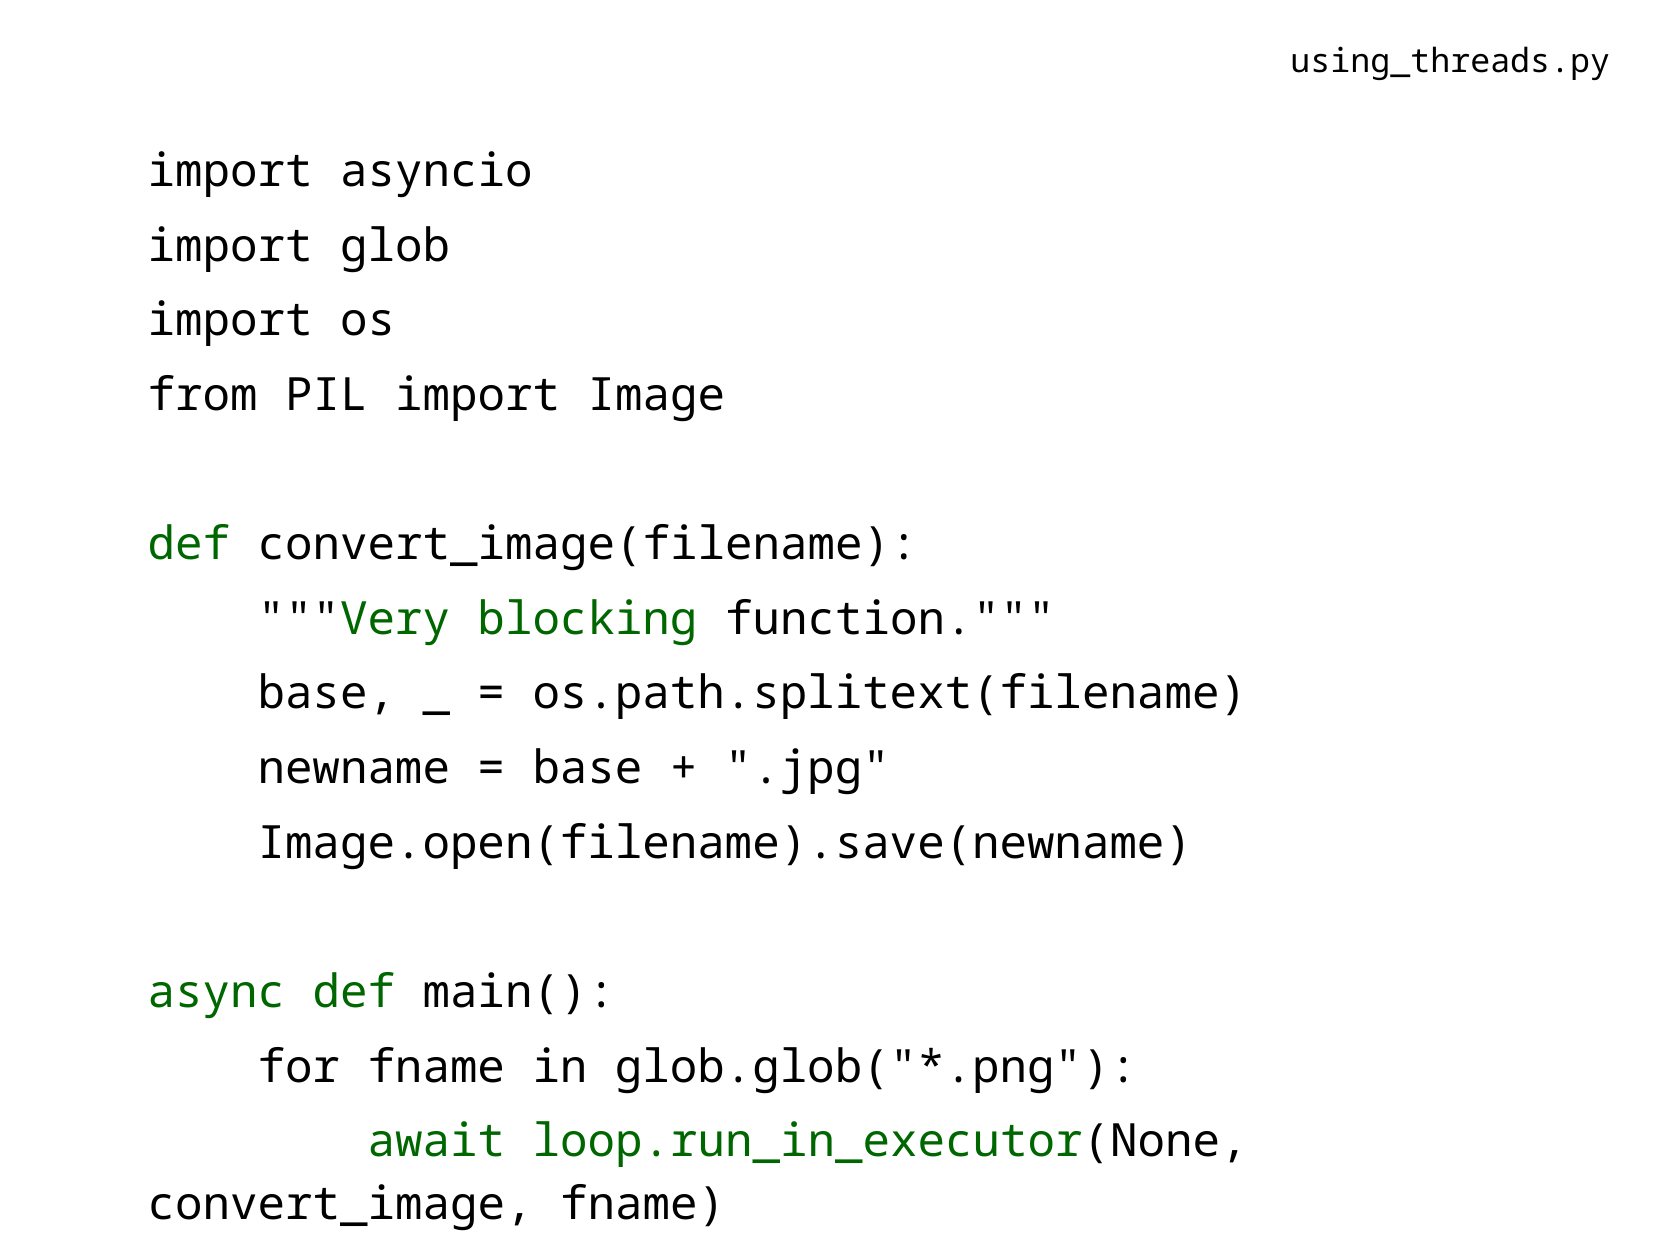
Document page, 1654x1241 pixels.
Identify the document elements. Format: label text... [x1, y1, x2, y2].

text_box using_threads.py [1275, 29, 1633, 122]
text_box import asyncio import glob import os from PIL import Image def convert_image(filename): """Very blocking function.""" base, _ = os.path.splitext(filename) newname = base + ".jpg" Image.open(filename).save(newname) async def main(): for fname in glob.glob("*.png"): await loop.run_in_executor(None, convert_image, fname) loop = asyncio.get_event_loop() loop.run_until_complete(main()) [132, 129, 1630, 1205]
